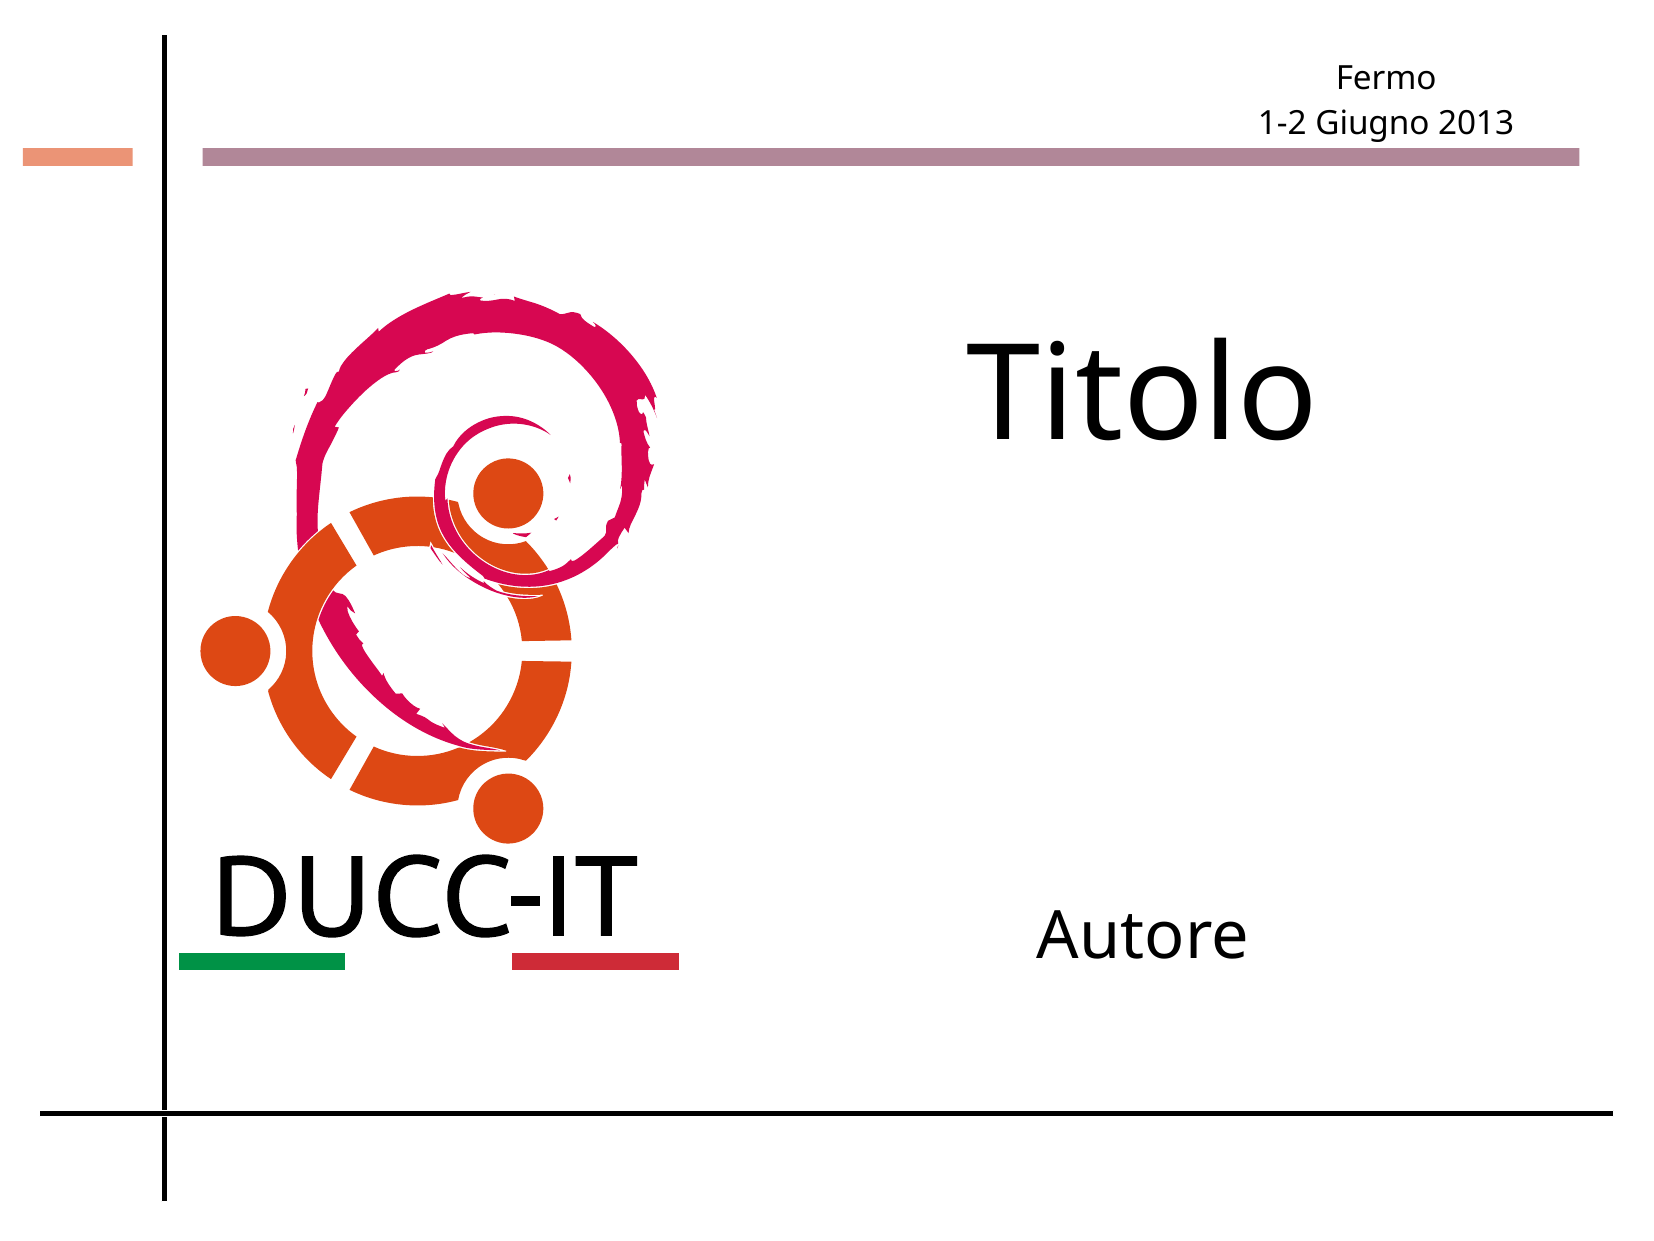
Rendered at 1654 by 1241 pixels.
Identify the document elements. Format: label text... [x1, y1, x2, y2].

picture [161, 252, 697, 988]
text_box Titolo [759, 289, 1527, 711]
text_box [161, 34, 168, 252]
text_box [202, 148, 1580, 166]
text_box Fermo 1-2 Giugno 2013 [1243, 46, 1522, 139]
text_box [39, 988, 1614, 1202]
text_box Autore [759, 880, 1527, 971]
text_box [22, 148, 133, 166]
